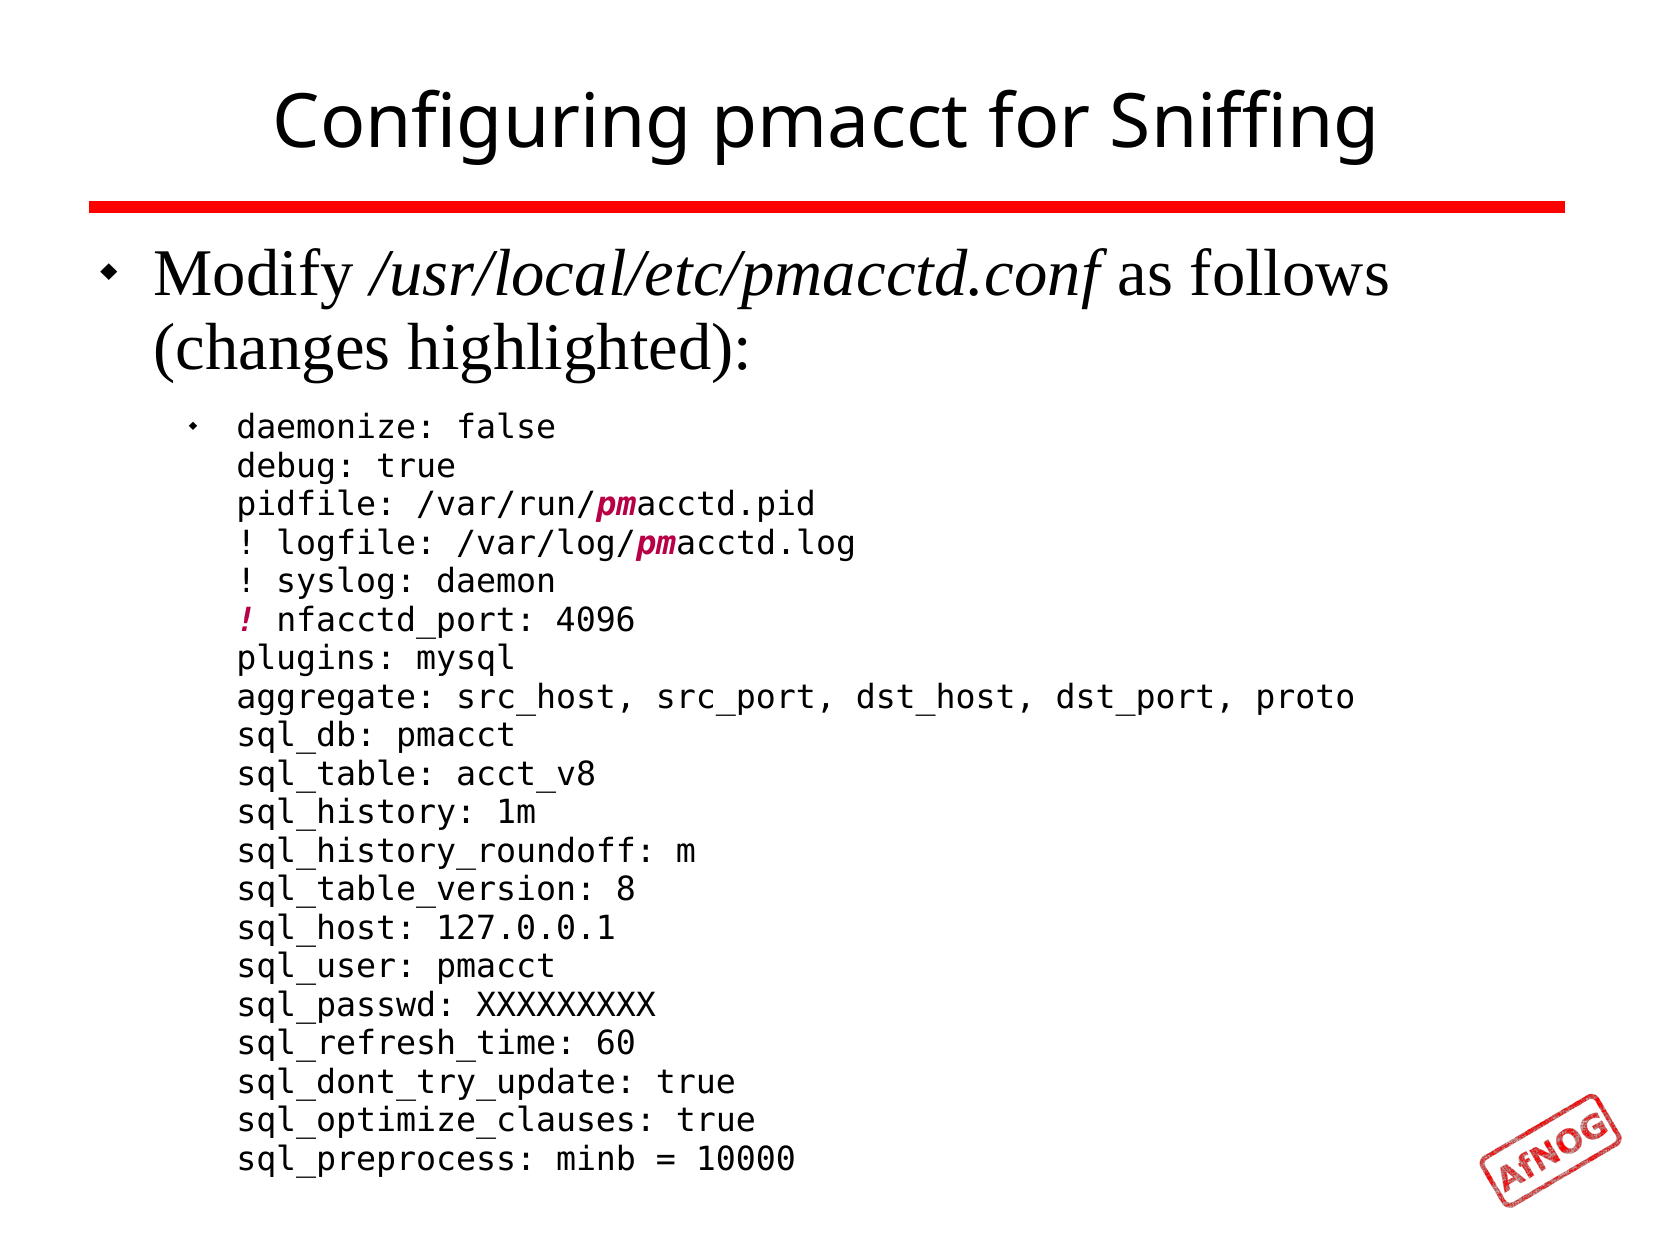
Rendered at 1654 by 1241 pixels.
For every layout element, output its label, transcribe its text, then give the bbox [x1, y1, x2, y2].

list Modify /usr/local/etc/pmacctd.conf as follows (changes highlighted): daemonize: false debug: true pidfile: /var/run/pmacctd.pid ! logfile: /var/log/pmacctd.log ! syslog: daemon ! nfacctd_port: 4096 plugins: mysql aggregate: src_host, src_port, dst_host, dst_port, proto sql_db: pmacct sql_table: acct_v8 sql_history: 1m sql_history_roundoff: m sql_table_version: 8 sql_host: 127.0.0.1 sql_user: pmacct sql_passwd: XXXXXXXXX sql_refresh_time: 60 sql_dont_try_update: true sql_optimize_clauses: true sql_preprocess: minb = 10000 [82, 236, 1571, 1179]
title Configuring pmacct for Sniffing [82, 29, 1571, 207]
picture [1476, 1090, 1625, 1211]
